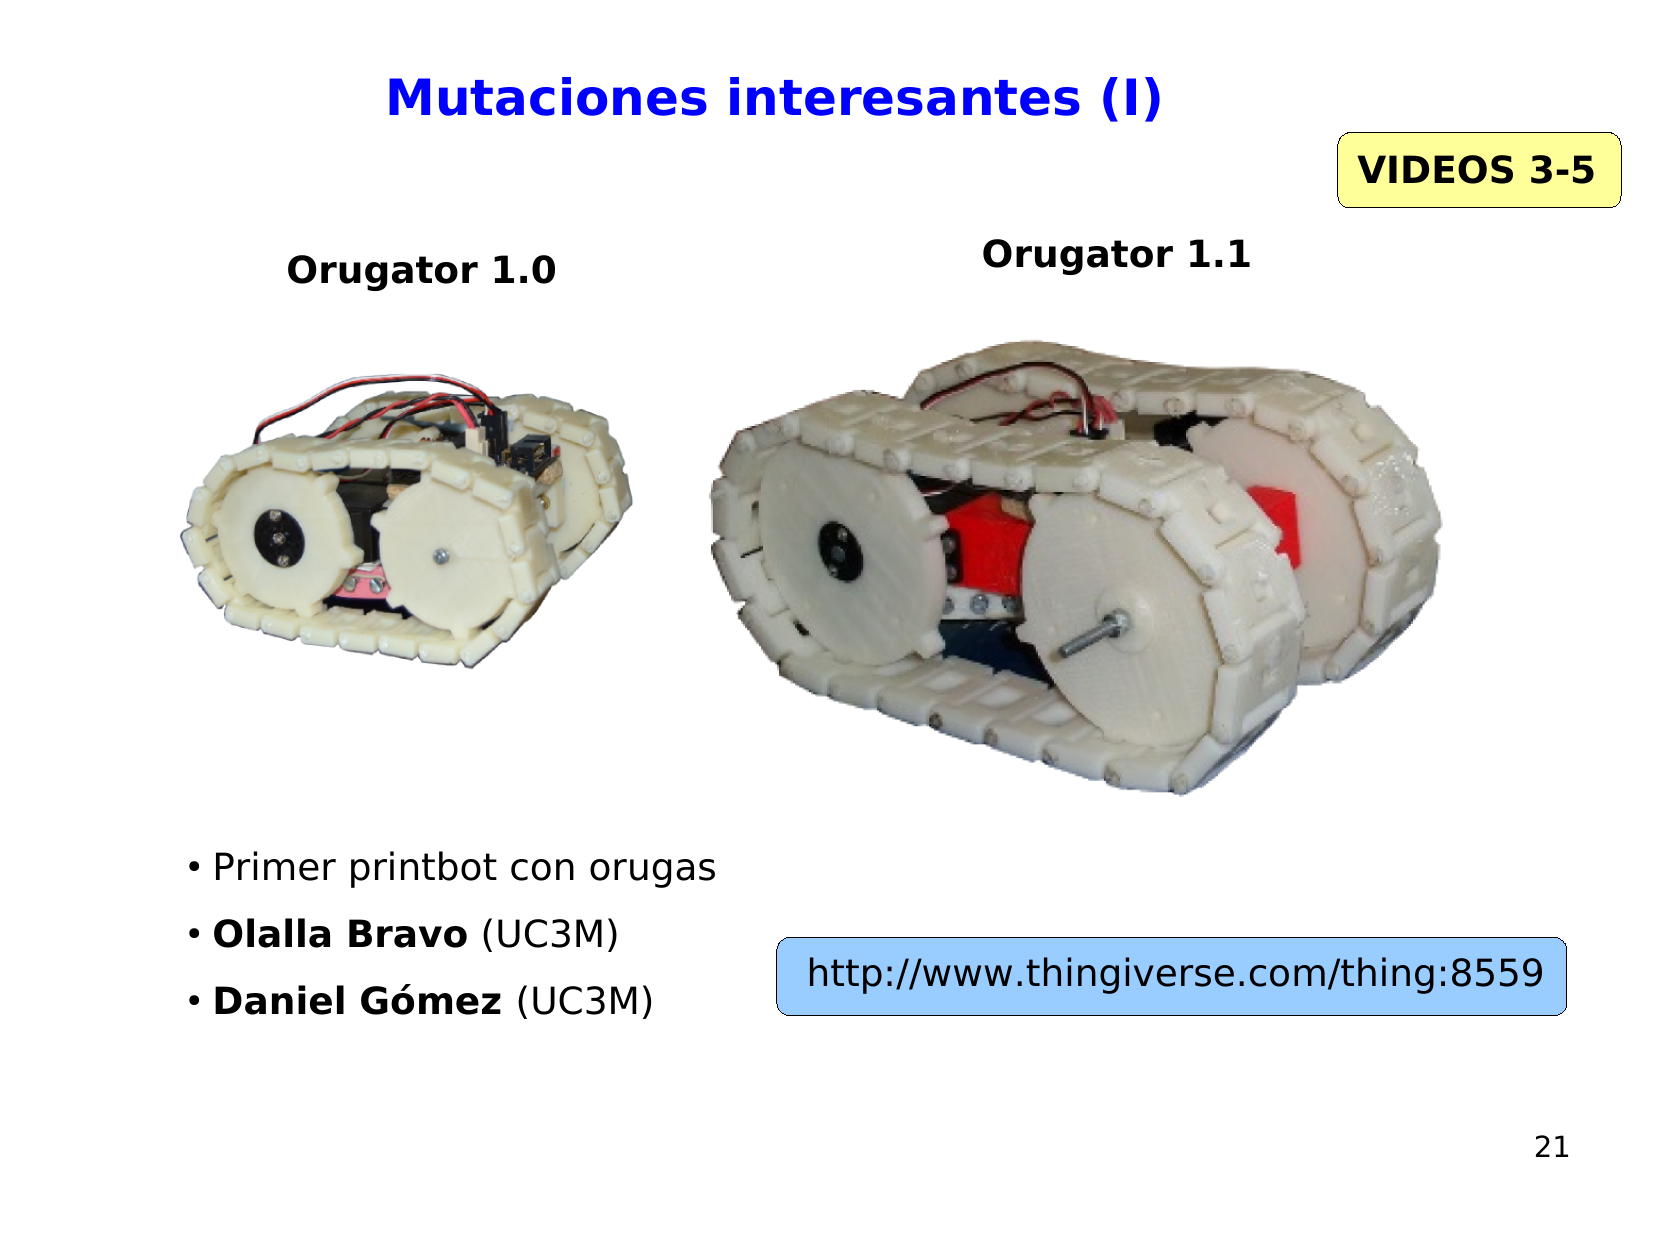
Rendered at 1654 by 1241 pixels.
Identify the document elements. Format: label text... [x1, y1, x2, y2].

text_box [1338, 132, 1621, 141]
picture [155, 349, 647, 675]
text_box Orugator 1.0 [258, 241, 575, 307]
text_box Orugator 1.1 [953, 225, 1271, 291]
picture [697, 330, 1445, 799]
text_box Mutaciones interesantes (I) [371, 61, 1180, 135]
text_box VIDEOS 3-5 [1329, 141, 1633, 205]
text_box http://www.thingiverse.com/thing:8559 [791, 944, 1561, 1003]
text_box [776, 937, 1567, 1016]
text_box Primer printbot con orugas Olalla Bravo (UC3M) Daniel Gómez (UC3M) [172, 838, 800, 1032]
